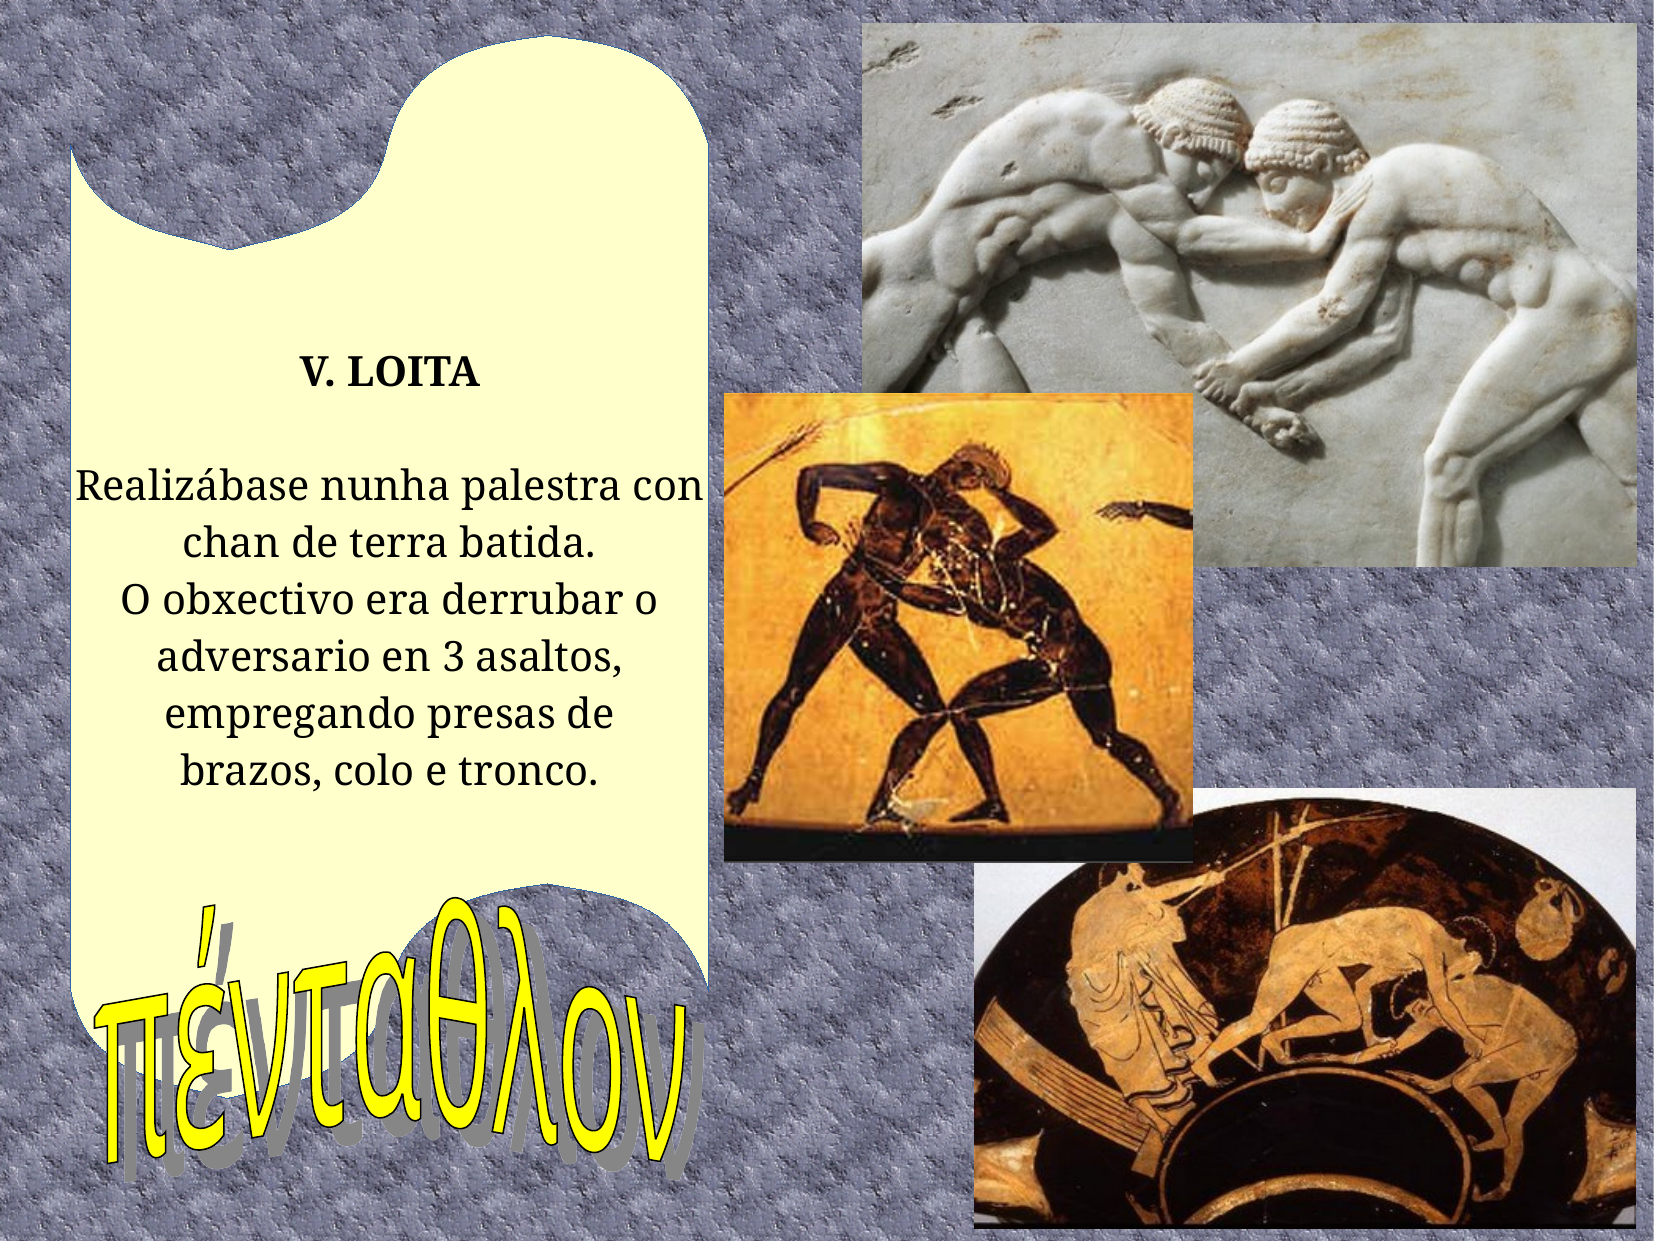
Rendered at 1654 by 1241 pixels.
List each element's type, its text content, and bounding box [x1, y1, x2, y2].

text_box πένταθλον [198, 905, 215, 968]
text_box V. LOITA Realizábase nunha palestra con chan de terra batida. O obxectivo era derrubar o adversario en 3 asaltos, empregando presas de brazos, colo e tronco. [70, 35, 709, 1099]
text_box πένταθλον [356, 952, 421, 1121]
text_box πένταθλον [228, 972, 289, 1138]
picture [0, 0, 1654, 1241]
text_box πένταθλον [625, 995, 686, 1162]
text_box πένταθλον [176, 983, 225, 1151]
text_box πένταθλον [429, 897, 487, 1129]
text_box πένταθλον [492, 906, 558, 1146]
text_box πένταθλον [94, 993, 168, 1164]
text_box πένταθλον [294, 961, 347, 1128]
text_box πένταθλον [562, 986, 622, 1153]
